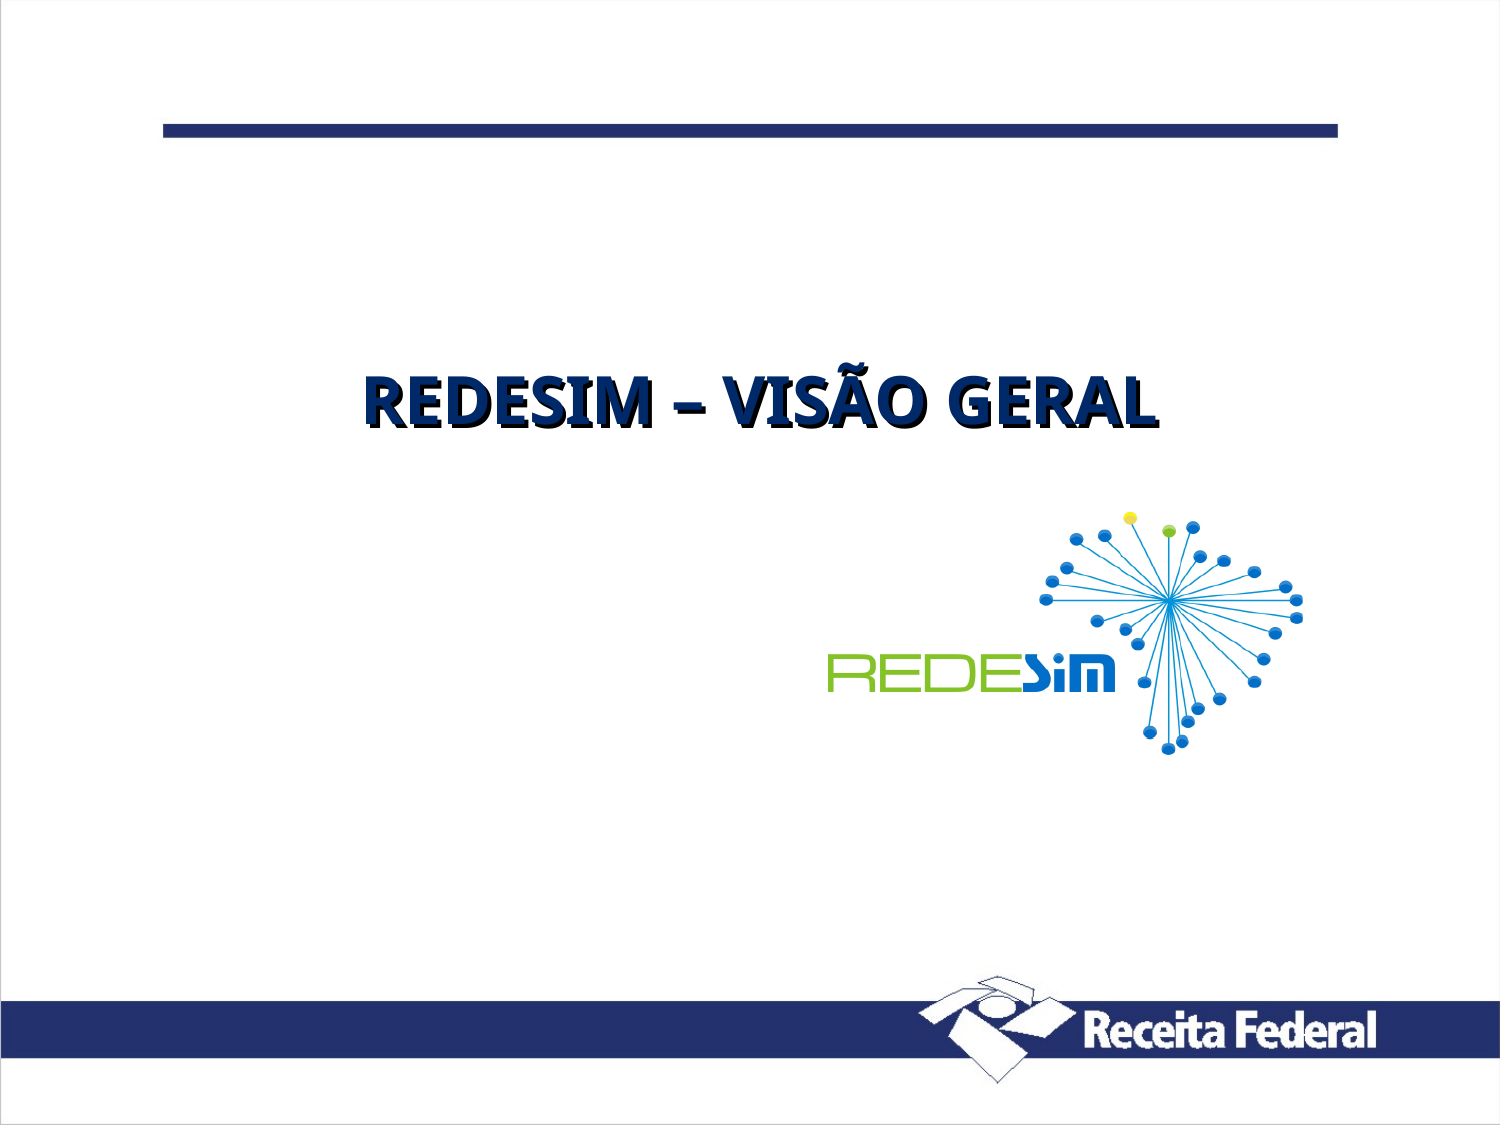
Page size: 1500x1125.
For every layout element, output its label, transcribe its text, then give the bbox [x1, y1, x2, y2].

text_box REDESIM – VISÃO GERAL [162, 349, 1375, 446]
picture [0, 0, 1500, 1125]
